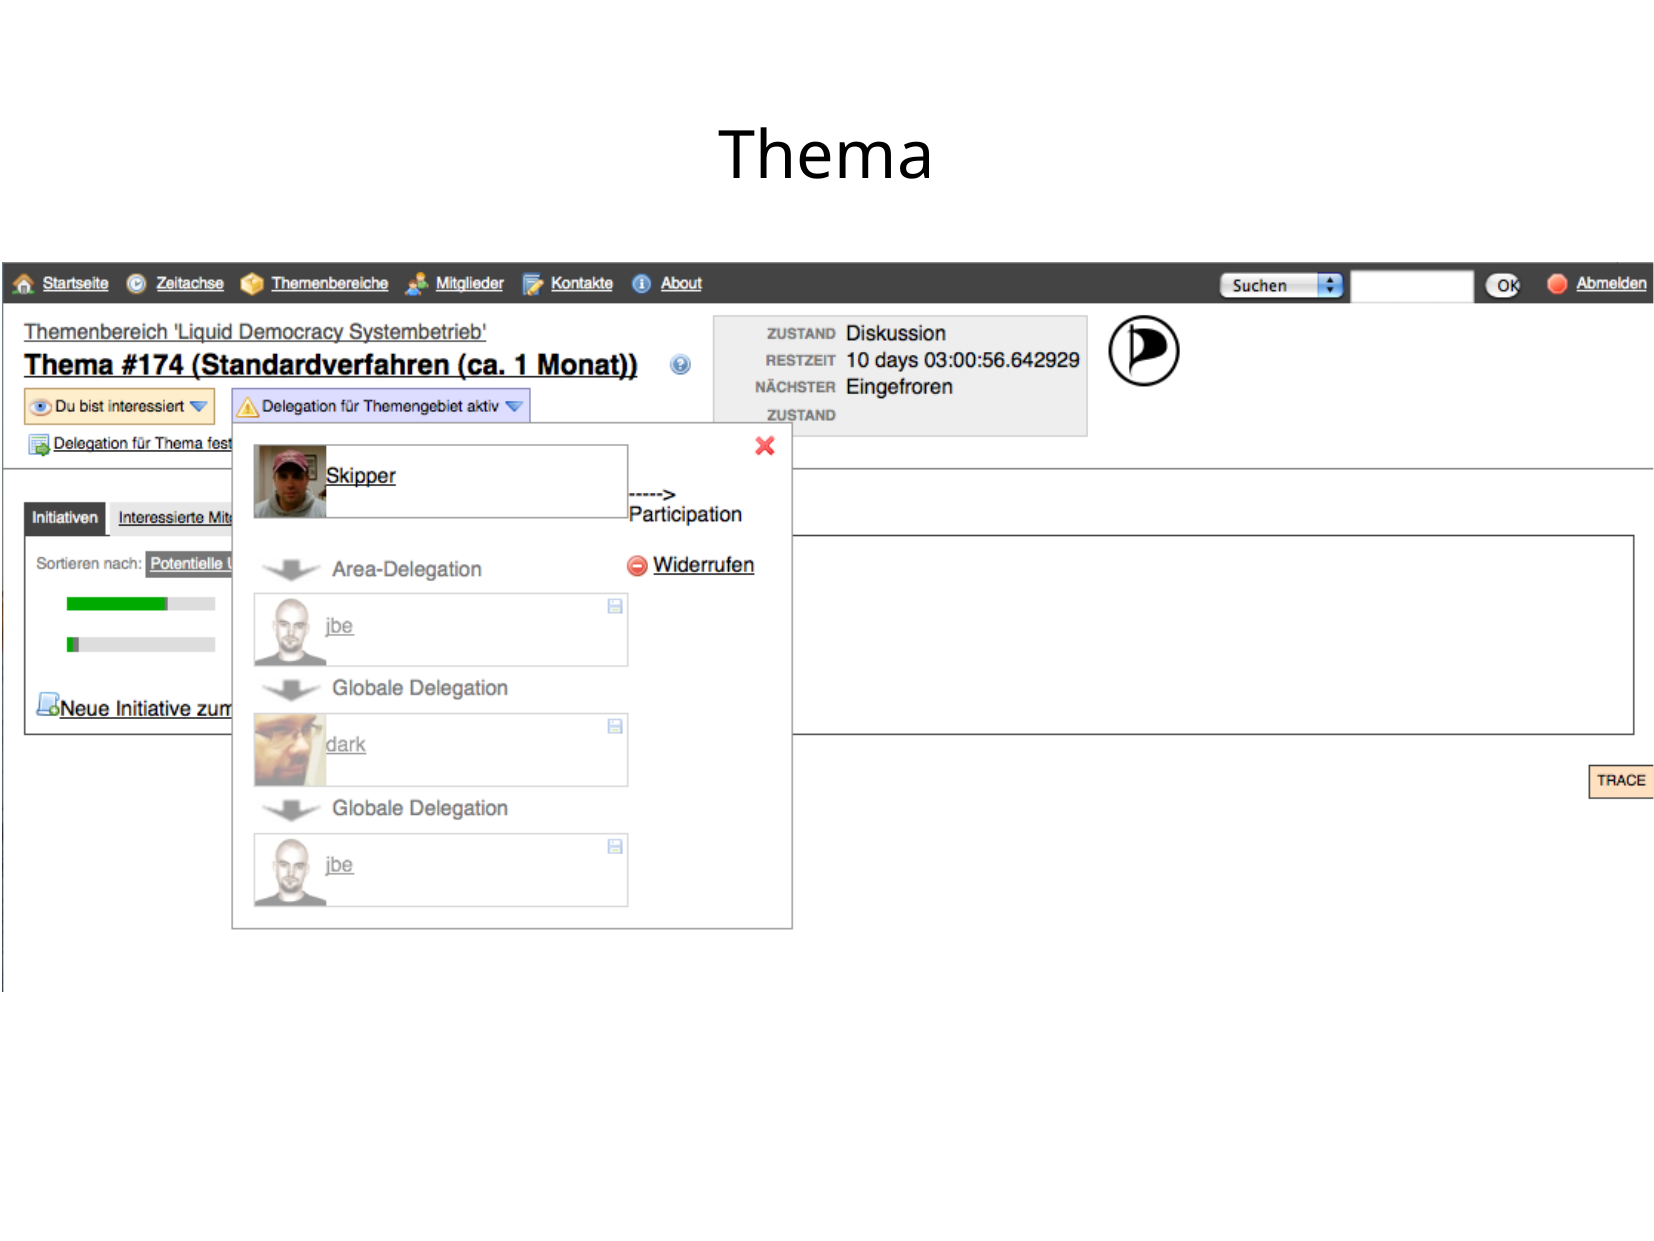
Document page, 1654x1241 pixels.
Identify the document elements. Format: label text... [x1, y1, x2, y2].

title Thema [82, 49, 1571, 257]
picture [2, 262, 1654, 992]
